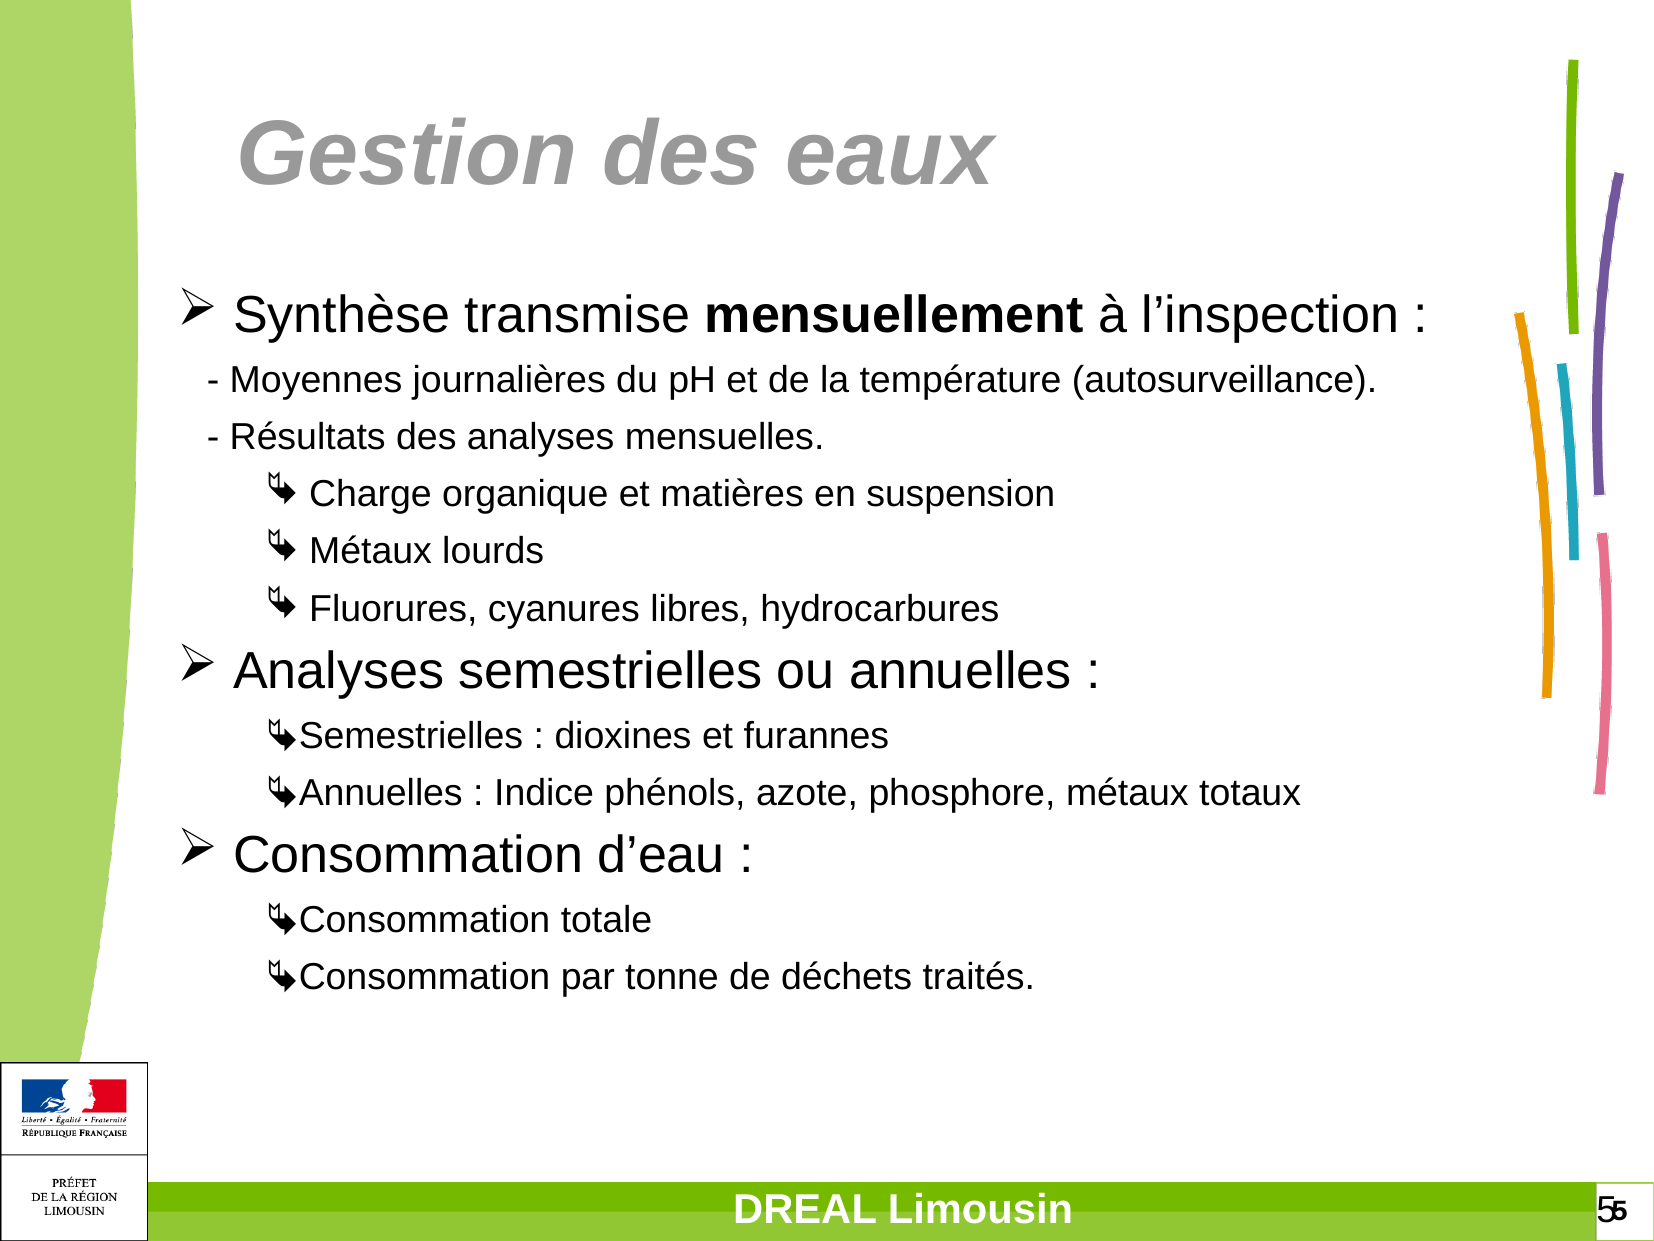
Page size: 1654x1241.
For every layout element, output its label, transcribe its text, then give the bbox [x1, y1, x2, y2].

title Gestion des eaux [236, 59, 1443, 260]
picture [0, 0, 1654, 1241]
list Synthèse transmise mensuellement à l’inspection : - Moyennes journalières du pH et de la température (autosurveillance). - Résultats des analyses mensuelles. Charge organique et matières en suspension Métaux lourds Fluorures, cyanures libres, hydrocarbures Analyses semestrielles ou annuelles : Semestrielles : dioxines et furannes Annuelles : Indice phénols, azote, phosphore, métaux totaux Consommation d’eau : Consommation totale Consommation par tonne de déchets traités. [177, 295, 1477, 1241]
